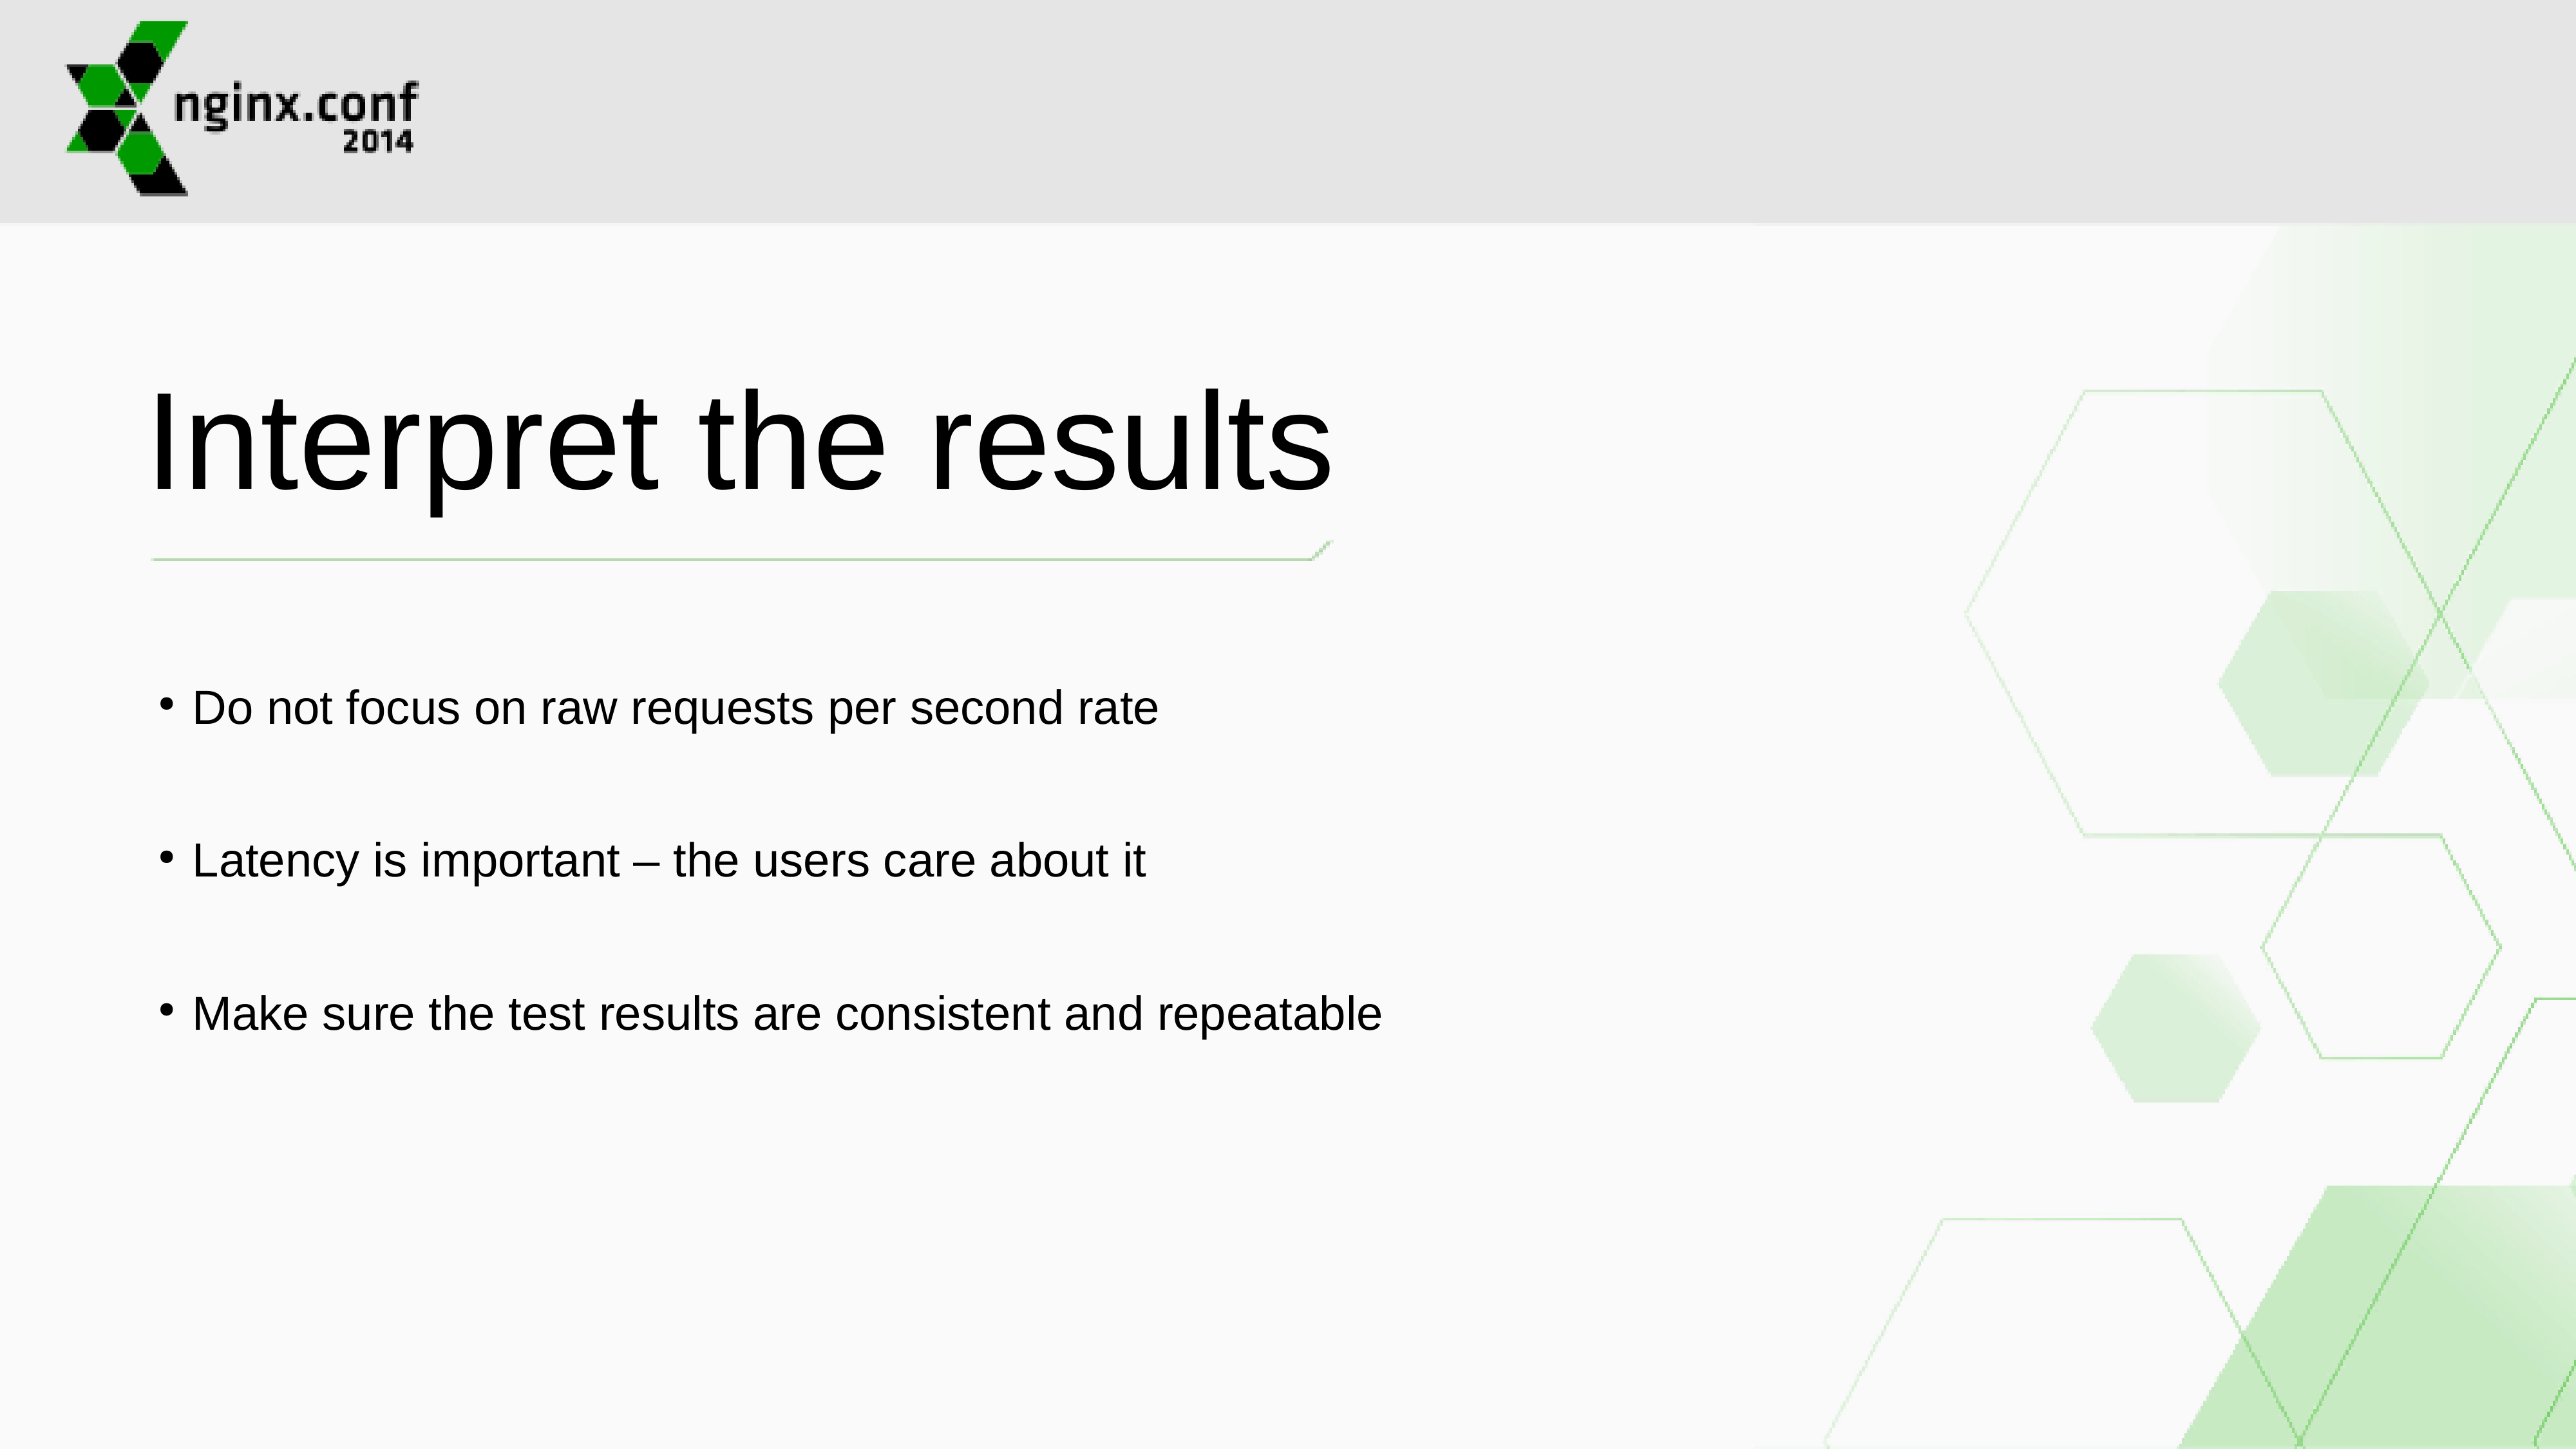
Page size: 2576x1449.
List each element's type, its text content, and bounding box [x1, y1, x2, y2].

list Do not focus on raw requests per second rate Latency is important – the users care about it Make sure the test results are consistent and repeatable [146, 676, 1659, 1218]
title Interpret the results [145, 350, 1700, 584]
picture [0, 0, 2576, 1449]
